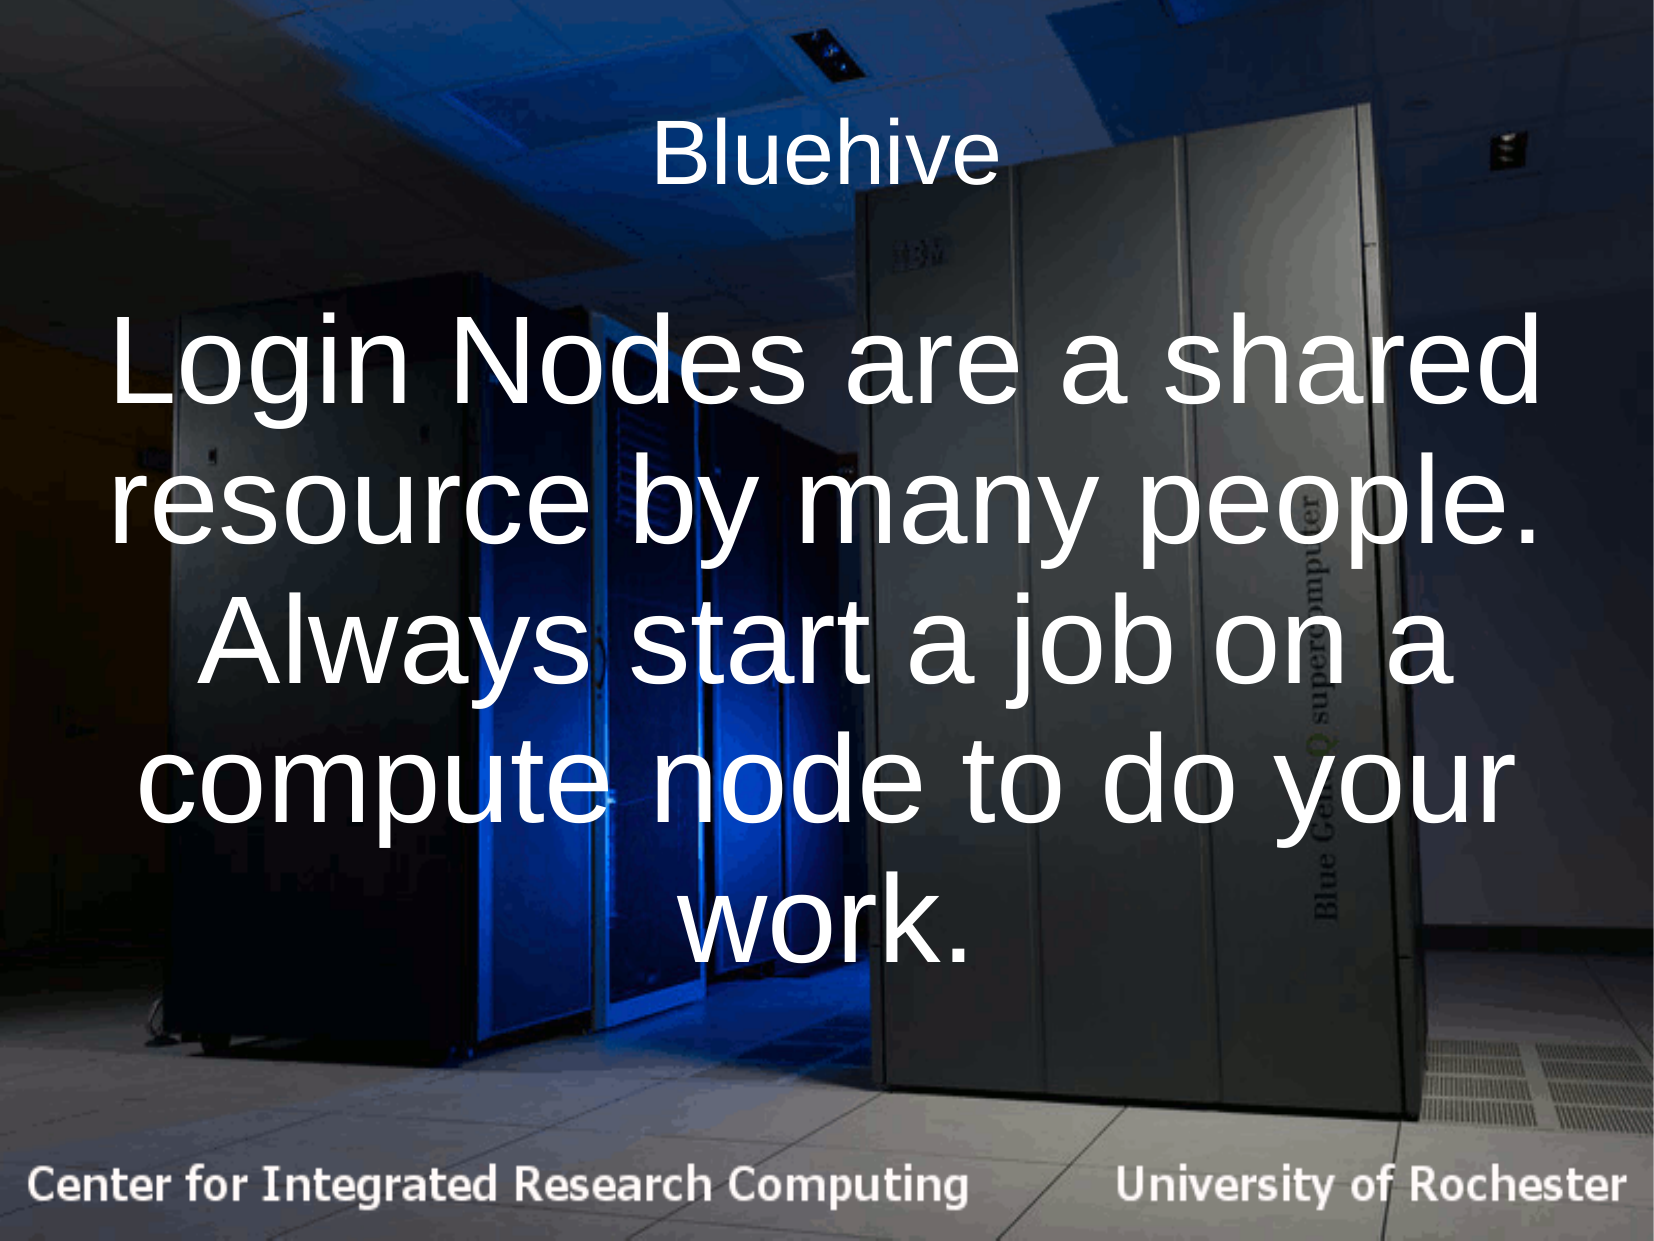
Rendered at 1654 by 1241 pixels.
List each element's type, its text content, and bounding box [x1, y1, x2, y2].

picture [0, 0, 1654, 1241]
list Login Nodes are a shared resource by many people. Always start a job on a compute node to do your work. [82, 290, 1571, 1010]
title Bluehive [82, 49, 1571, 257]
